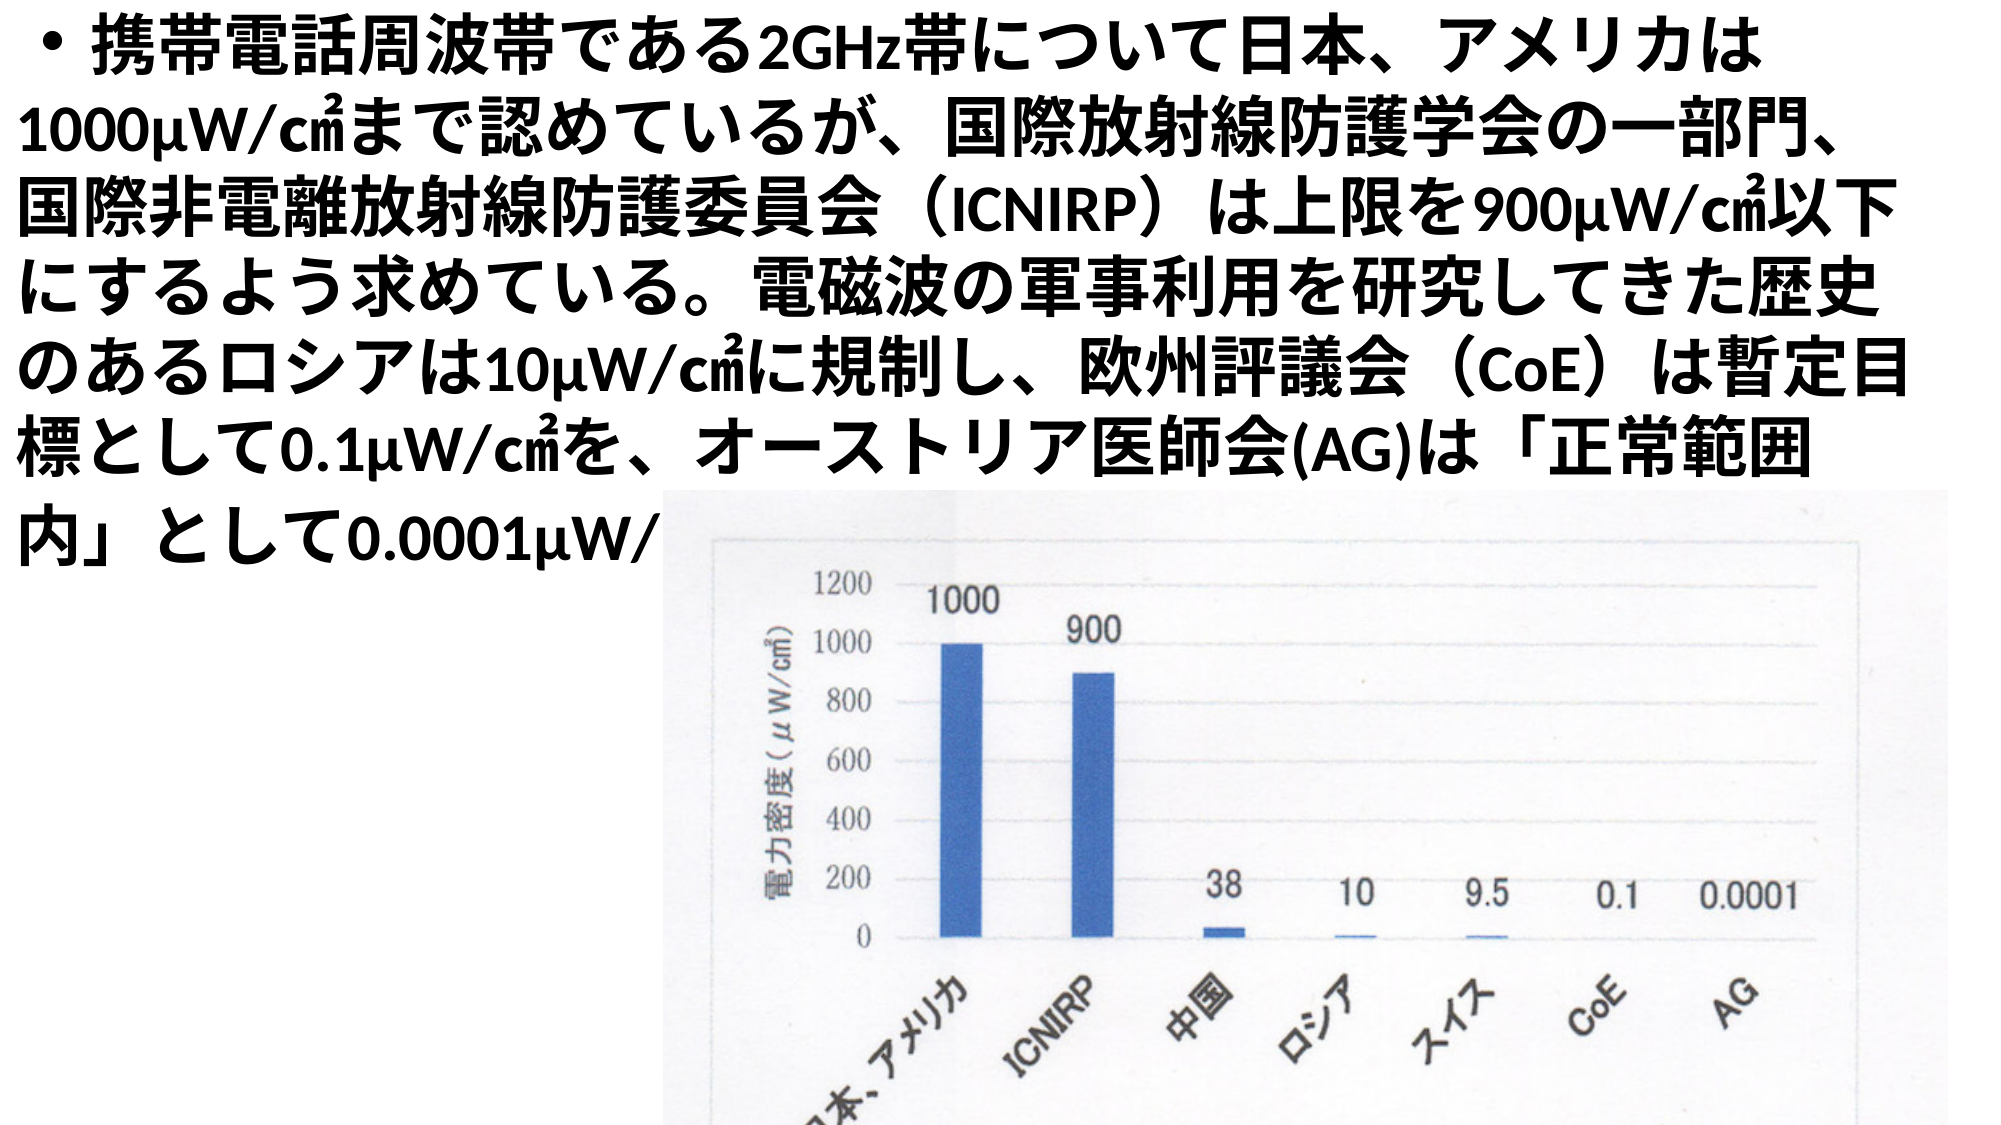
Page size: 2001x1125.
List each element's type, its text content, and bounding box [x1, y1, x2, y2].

picture [663, 490, 1948, 1125]
text_box ・携帯電話周波帯である2GHz帯について日本、アメリカは1000μW/㎠まで認めているが、国際放射線防護学会の一部門、国際非電離放射線防護委員会（ICNIRP）は上限を900μW/㎠以下にするよう求めている。電磁波の軍事利用を研究してきた歴史のあるロシアは10μW/㎠に規制し、欧州評議会（CoE）は暫定目標として0.1μW/㎠を、オーストリア医師会(AG)は「正常範囲内」として0.0001μW/㎠以下を勧告している。 ​ [0, 0, 1937, 599]
